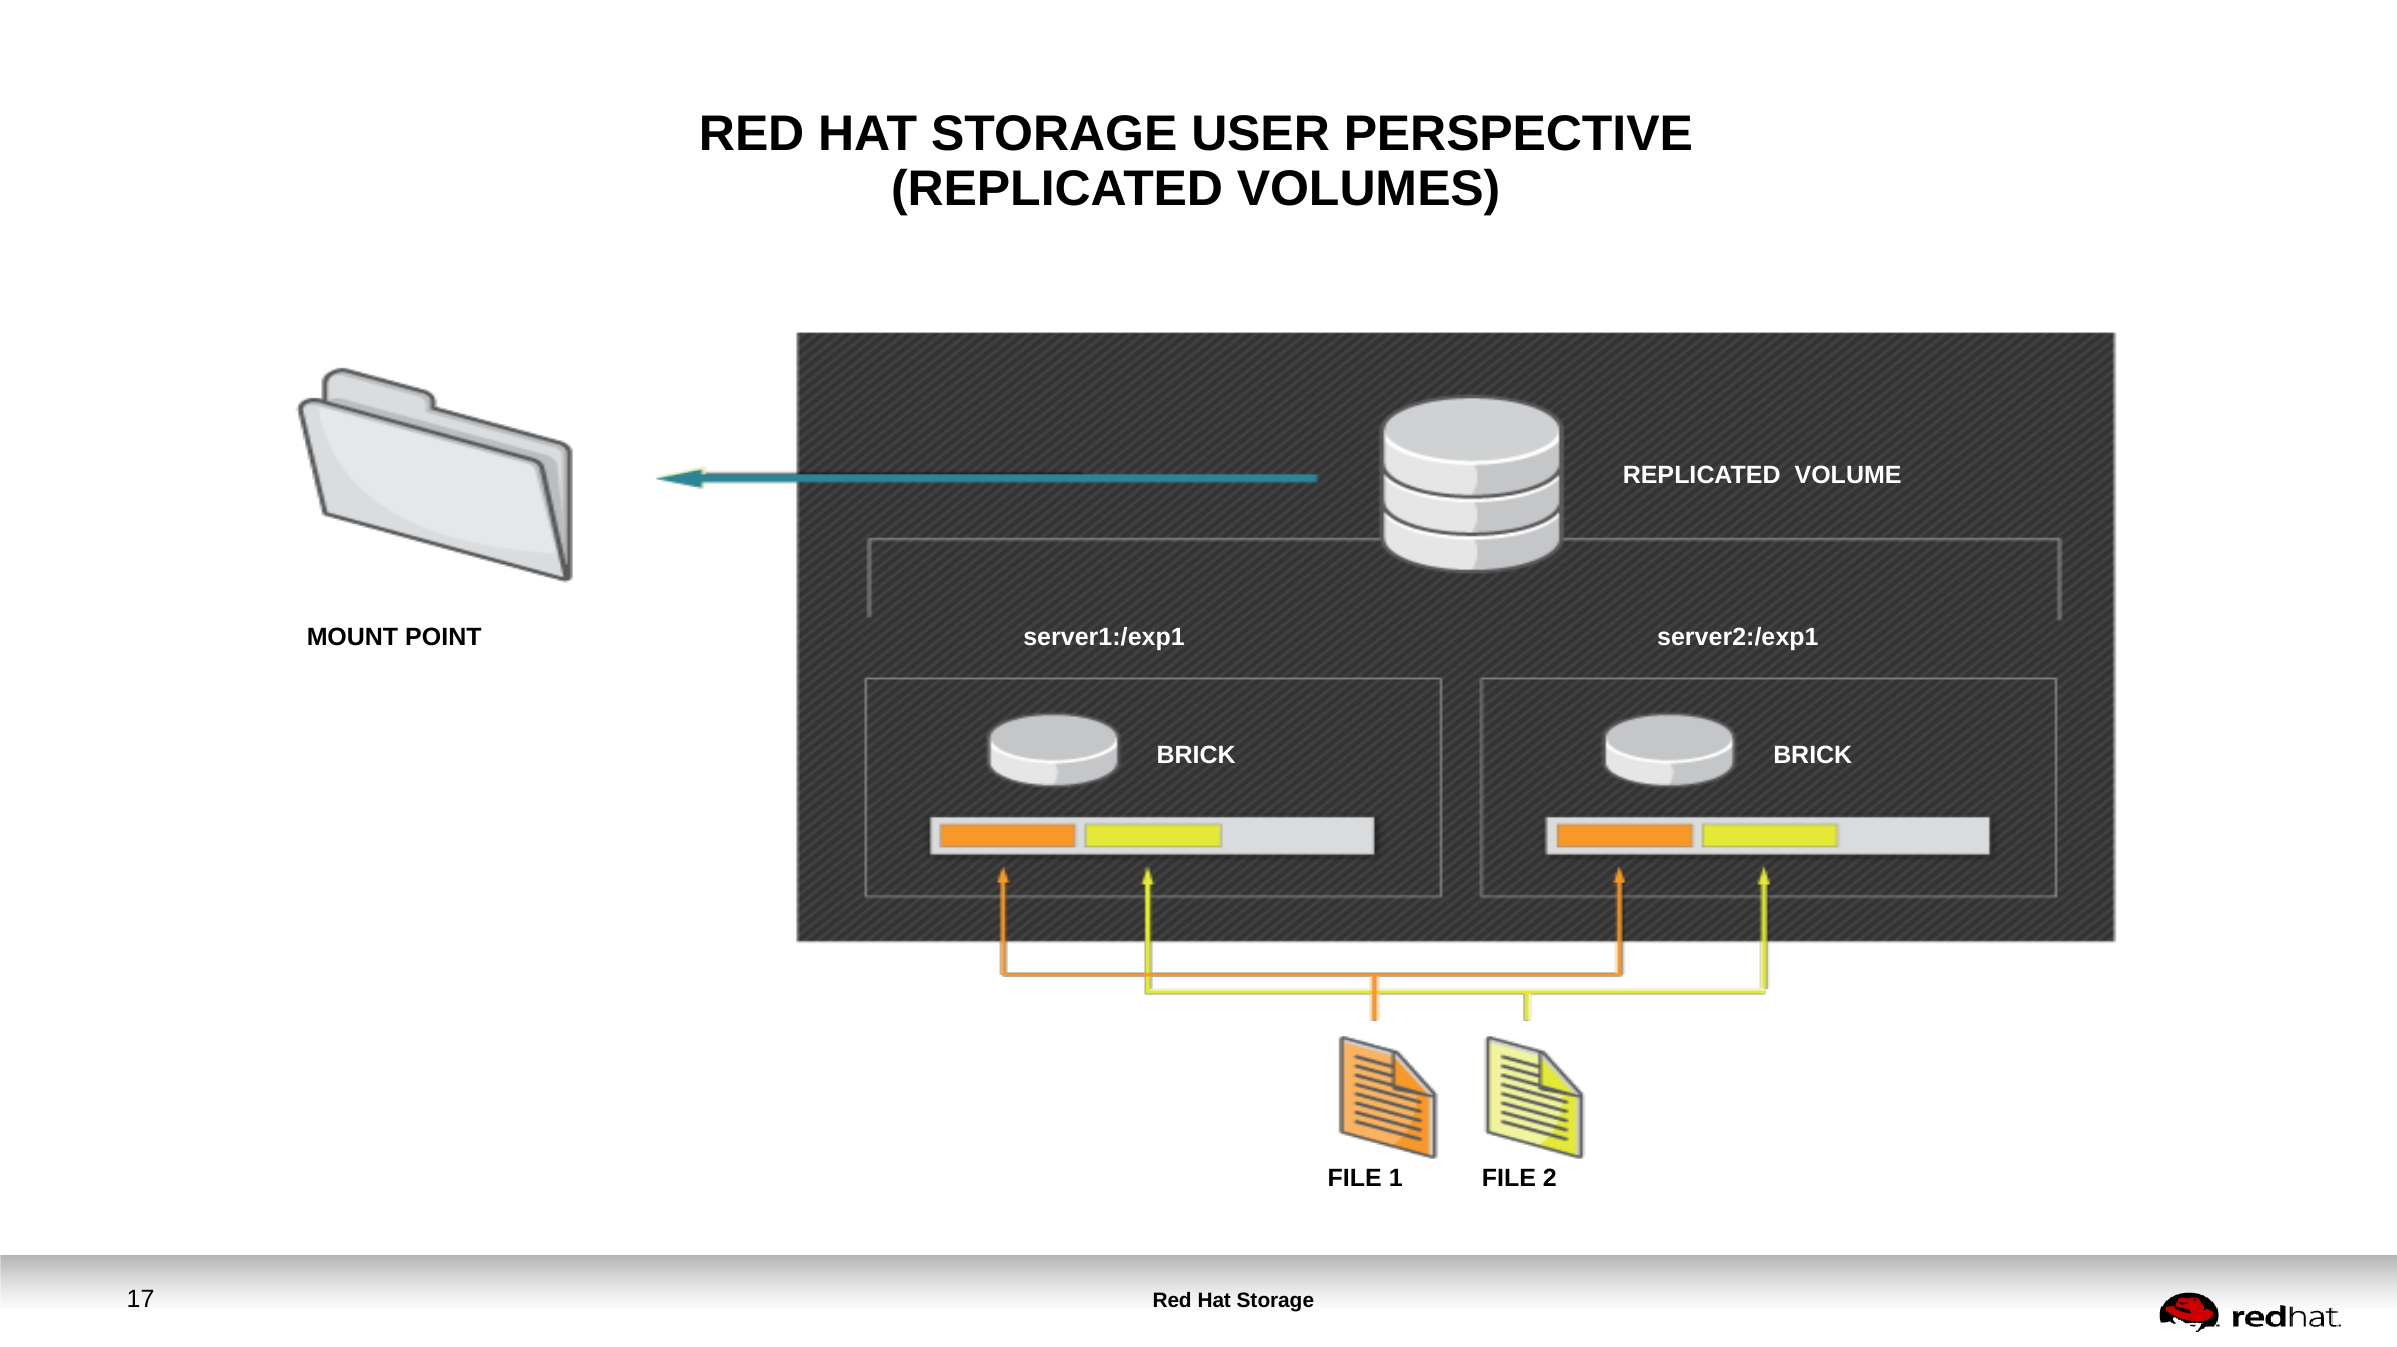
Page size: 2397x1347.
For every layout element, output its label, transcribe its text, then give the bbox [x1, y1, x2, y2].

text_box server1:/exp1 [1008, 615, 1316, 667]
text_box MOUNT POINT [292, 615, 620, 667]
text_box BRICK [1758, 733, 1933, 785]
text_box BRICK [1141, 733, 1316, 785]
picture [0, 0, 2397, 1347]
text_box RED HAT STORAGE USER PERSPECTIVE (REPLICATED VOLUMES) [217, 97, 2175, 249]
text_box REPLICATED VOLUME [1608, 453, 2100, 506]
text_box FILE 2 [1467, 1156, 1635, 1208]
text_box FILE 1 [1312, 1156, 1467, 1208]
text_box server2:/exp1 [1642, 615, 1949, 667]
